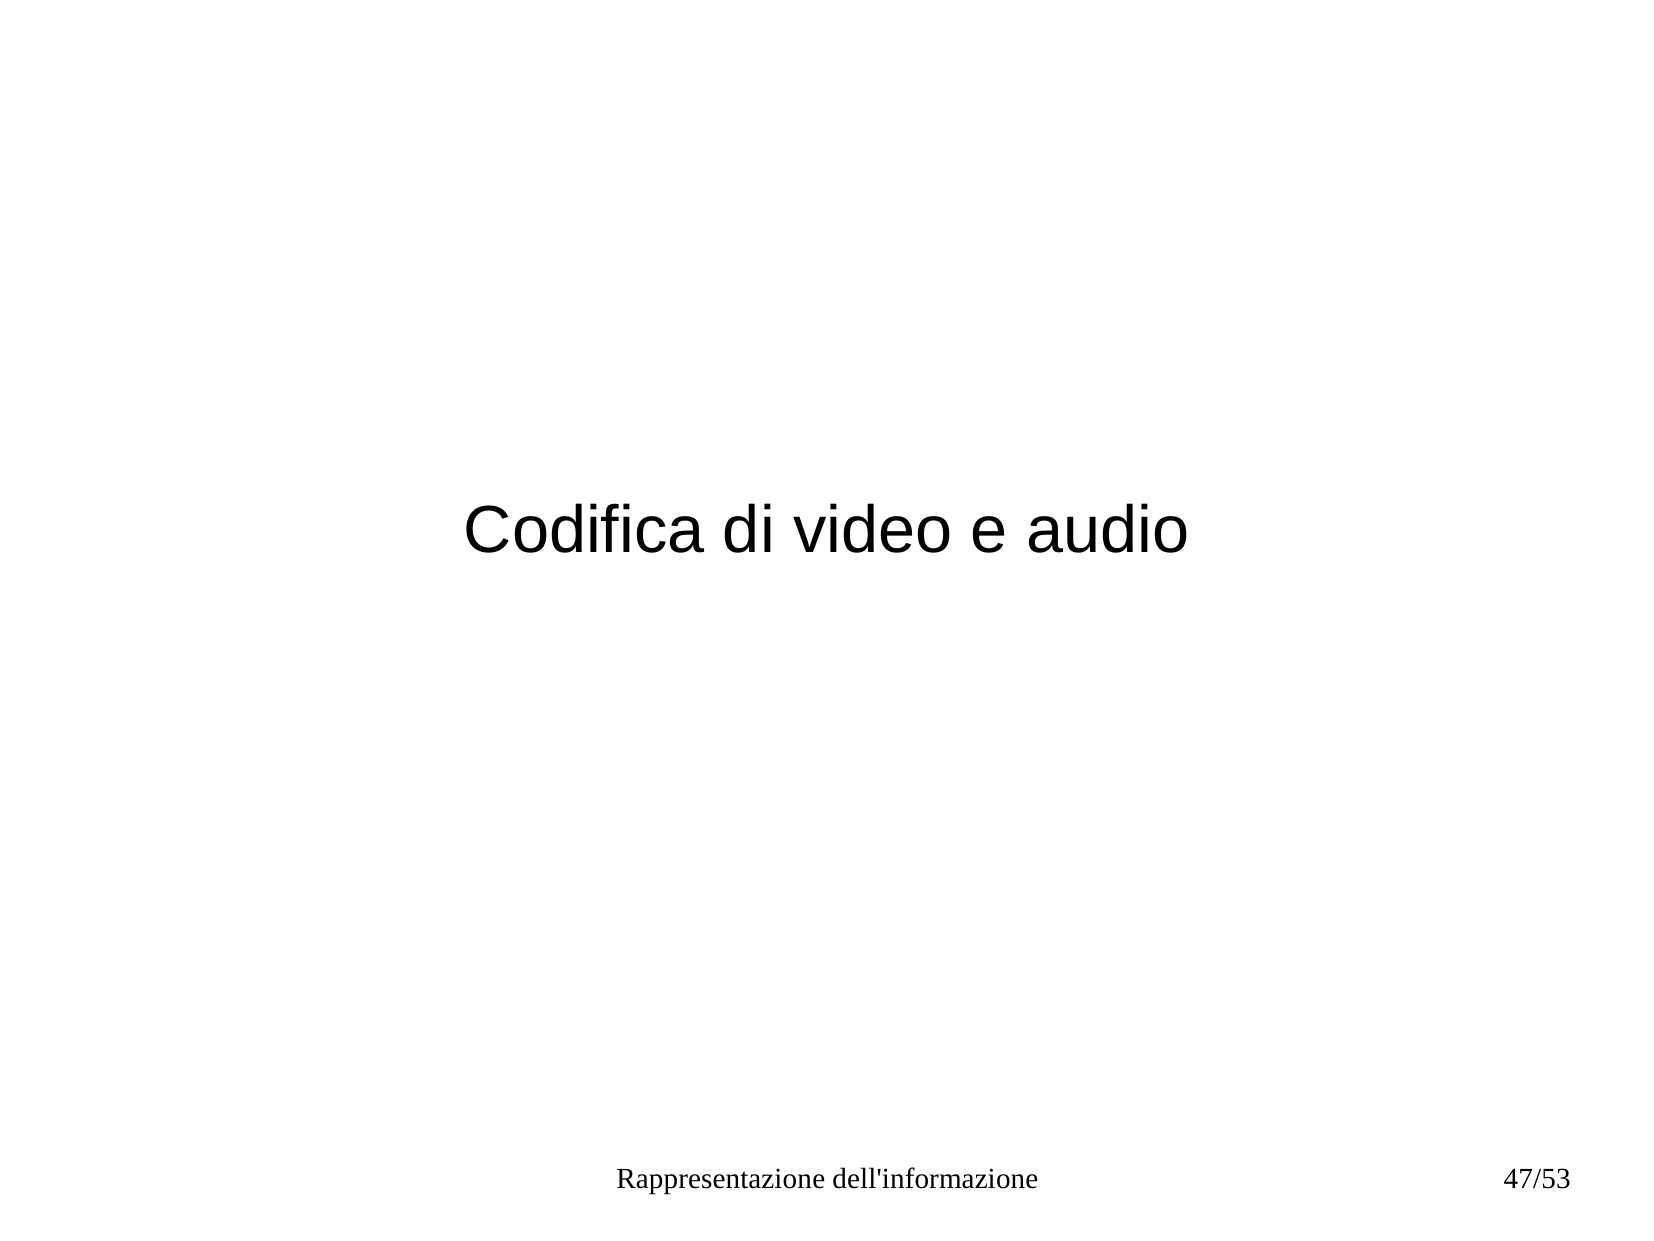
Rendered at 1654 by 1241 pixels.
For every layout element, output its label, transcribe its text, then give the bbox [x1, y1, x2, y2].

subtitle Codifica di video e audio [82, 49, 1571, 1010]
